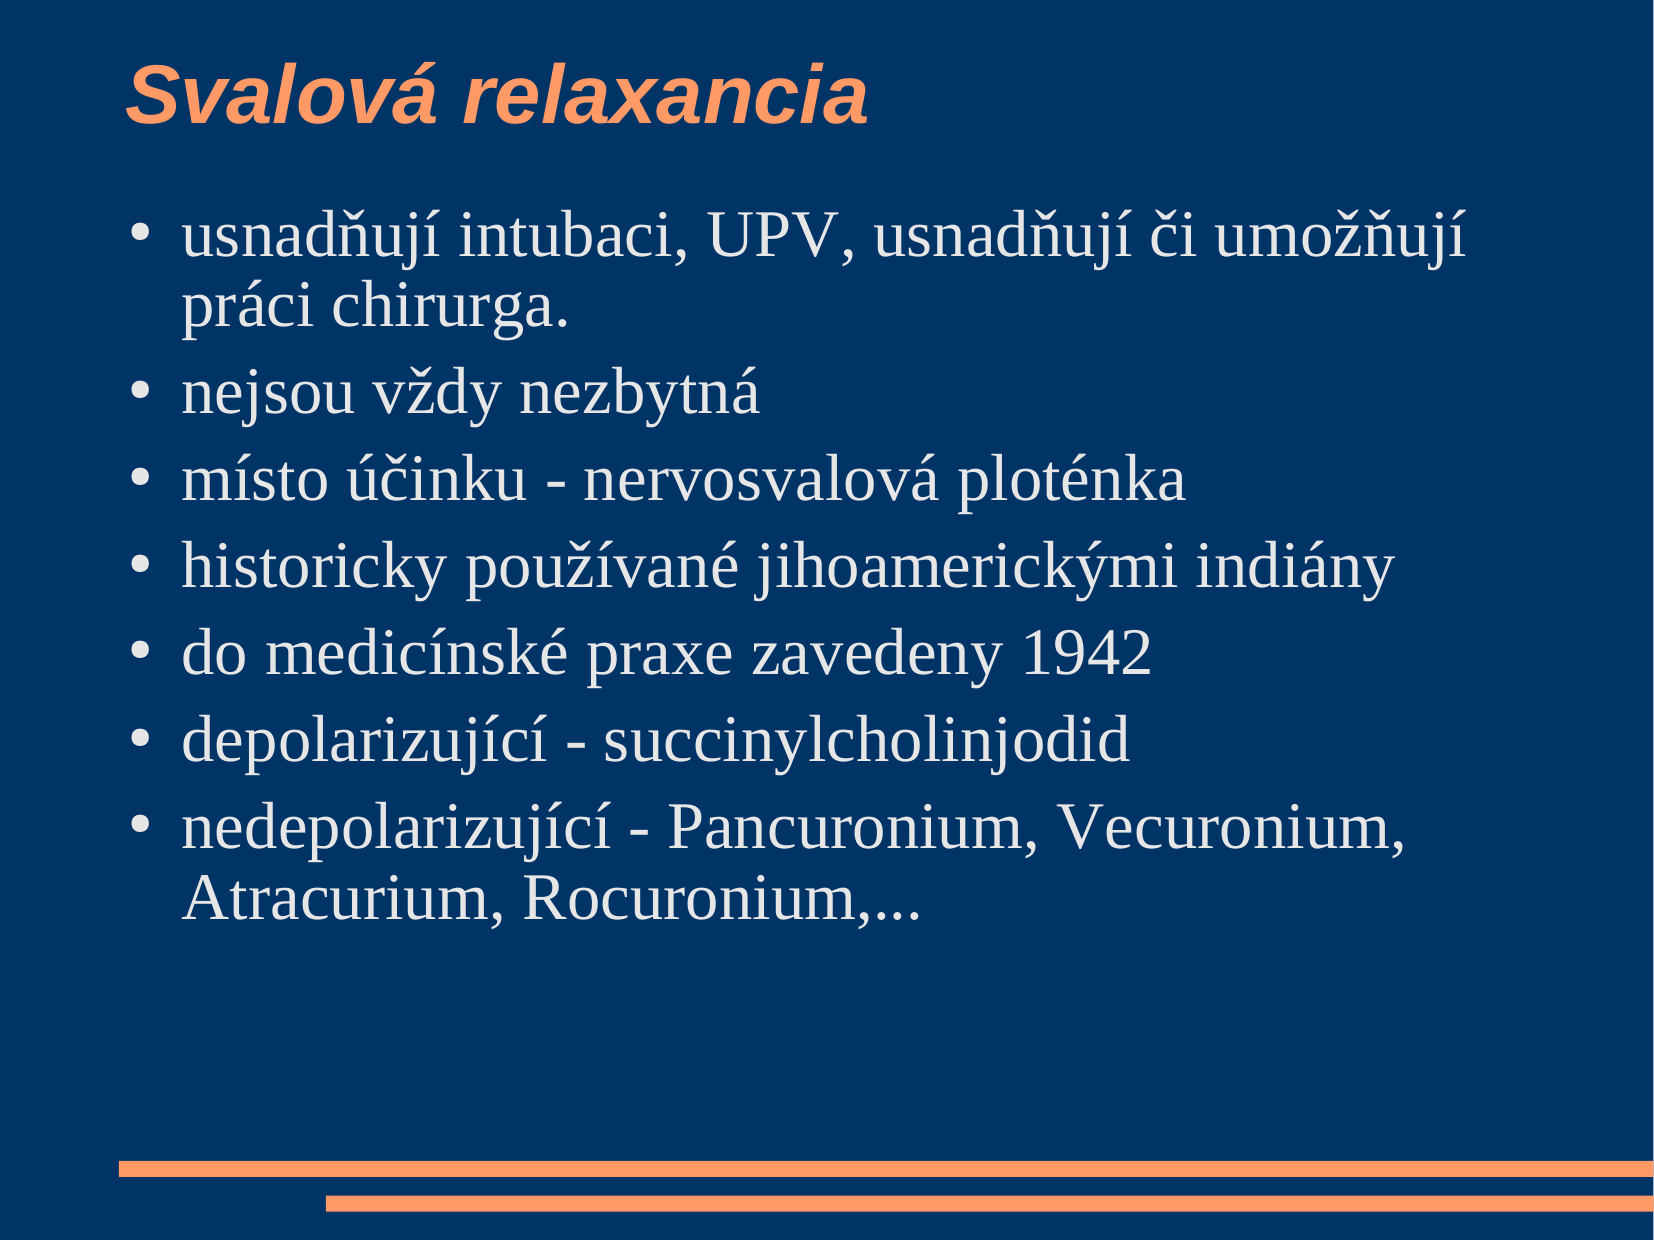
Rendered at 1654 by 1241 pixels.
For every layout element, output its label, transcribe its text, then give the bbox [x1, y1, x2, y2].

title Svalová relaxancia [110, 14, 1516, 275]
list usnadňují intubaci, UPV, usnadňují či umožňují práci chirurga. nejsou vždy nezbytná místo účinku - nervosvalová ploténka historicky používané jihoamerickými indiány do medicínské praxe zavedeny 1942 depolarizující - succinylcholinjodid nedepolarizující - Pancuronium, Vecuronium, Atracurium, Rocuronium,... [96, 192, 1502, 1202]
